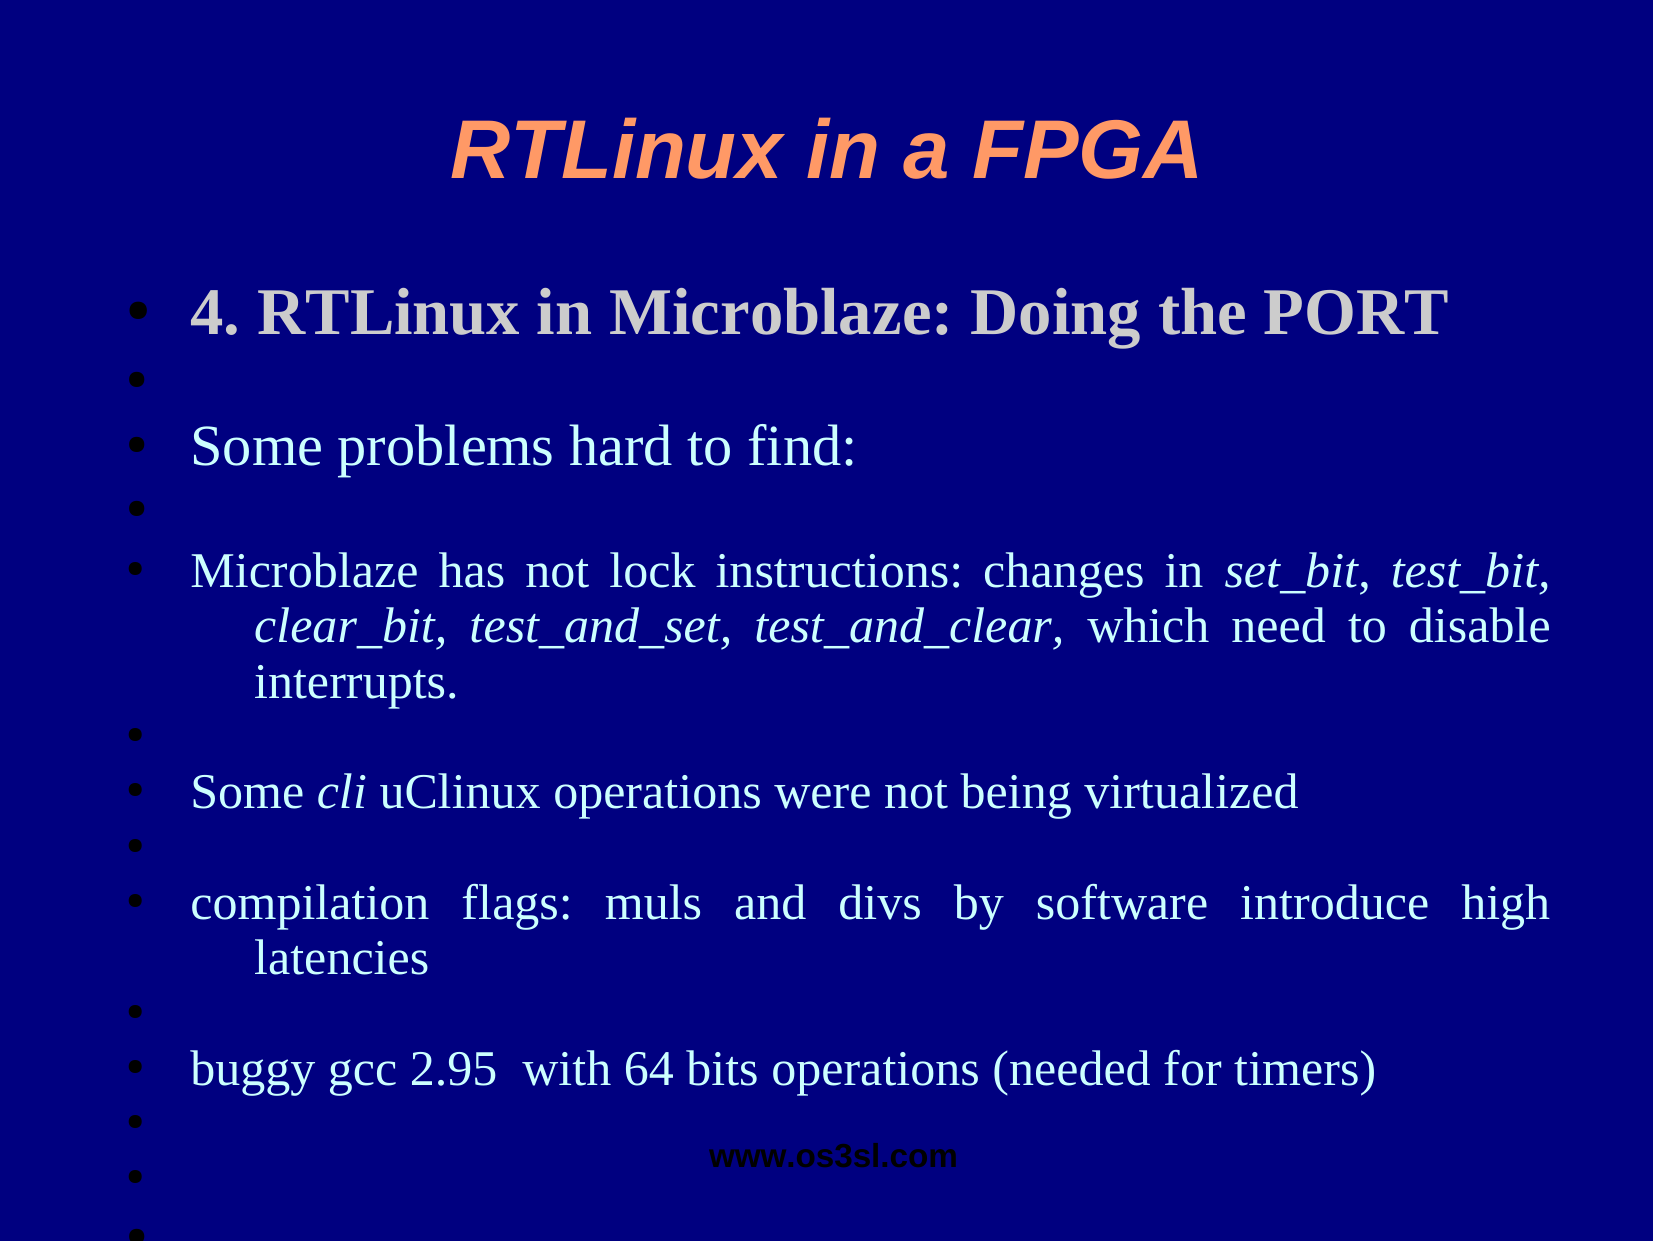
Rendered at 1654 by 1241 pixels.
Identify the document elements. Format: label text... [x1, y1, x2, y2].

subtitle 4. RTLinux in Microblaze: Doing the PORT Some problems hard to find: Microblaze has not lock instructions: changes in set_bit, test_bit, clear_bit, test_and_set, test_and_clear, which need to disable interrupts. Some cli uClinux operations were not being virtualized compilation flags: muls and divs by software introduce high latencies buggy gcc 2.95 with 64 bits operations (needed for timers) [112, 209, 1552, 1241]
text_box www.os3sl.com [709, 1137, 959, 1199]
title RTLinux in a FPGA [121, 46, 1534, 209]
